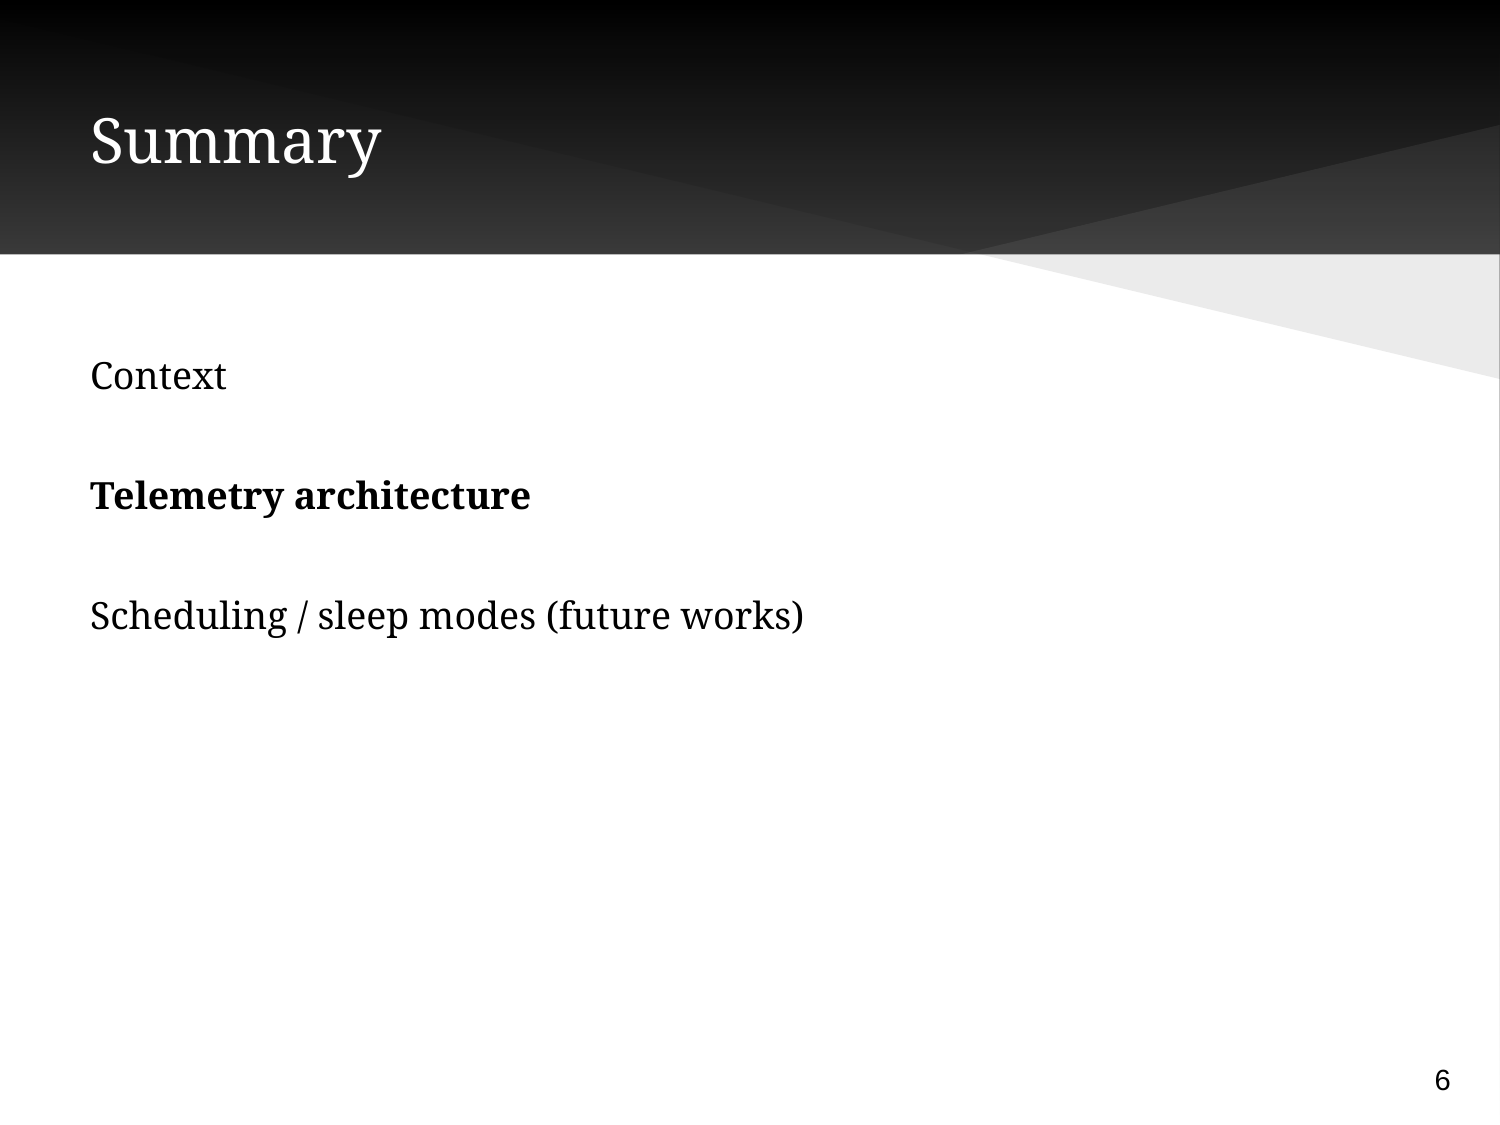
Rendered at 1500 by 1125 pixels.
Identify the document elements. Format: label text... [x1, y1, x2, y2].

title Summary [75, 45, 1425, 233]
list Context Telemetry architecture Scheduling / sleep modes (future works) [75, 262, 1425, 1078]
text_box 6 [1419, 1046, 1471, 1097]
